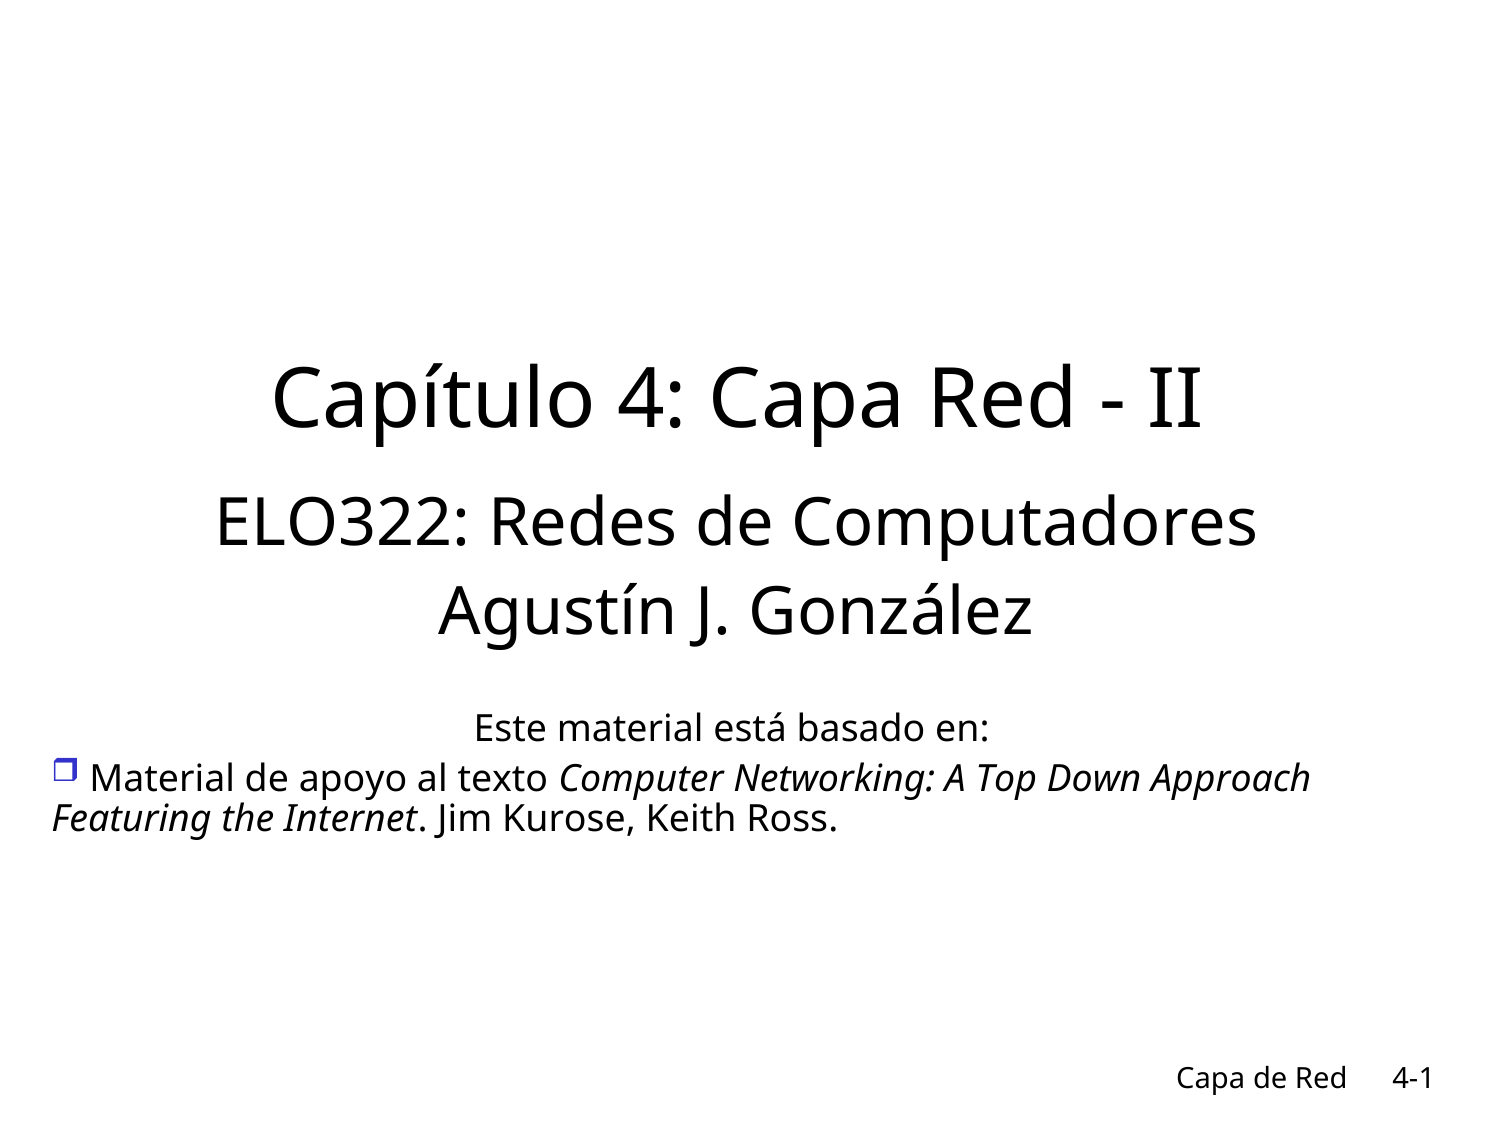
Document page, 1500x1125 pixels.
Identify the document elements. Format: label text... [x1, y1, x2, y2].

subtitle ELO322: Redes de Computadores Agustín J. González Este material está basado en: Material de apoyo al texto Computer Networking: A Top Down Approach Featuring the Internet. Jim Kurose, Keith Ross. [36, 479, 1437, 1038]
title Capítulo 4: Capa Red - II [99, 274, 1375, 479]
